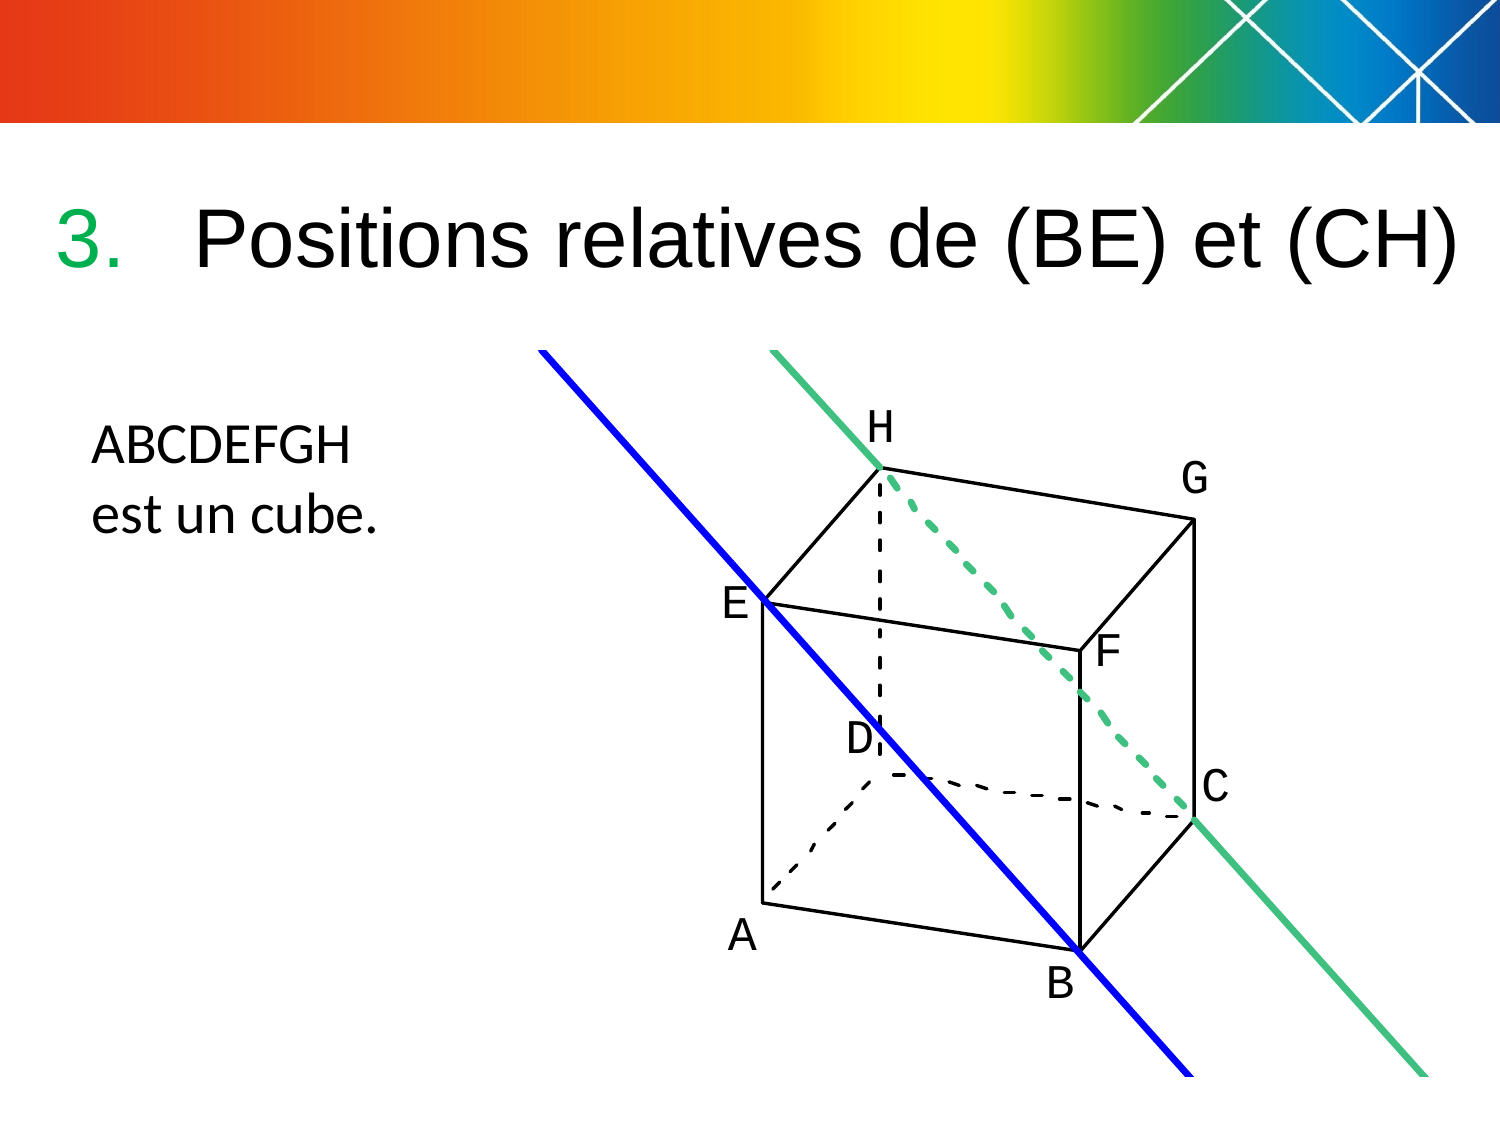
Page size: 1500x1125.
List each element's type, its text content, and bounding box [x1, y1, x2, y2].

picture [1340, 0, 1500, 123]
picture [513, 350, 1450, 1077]
picture [0, 0, 1359, 123]
text_box Positions relatives de (BE) et (CH) [41, 163, 1500, 305]
text_box ABCDEFGH est un cube. [76, 397, 414, 553]
